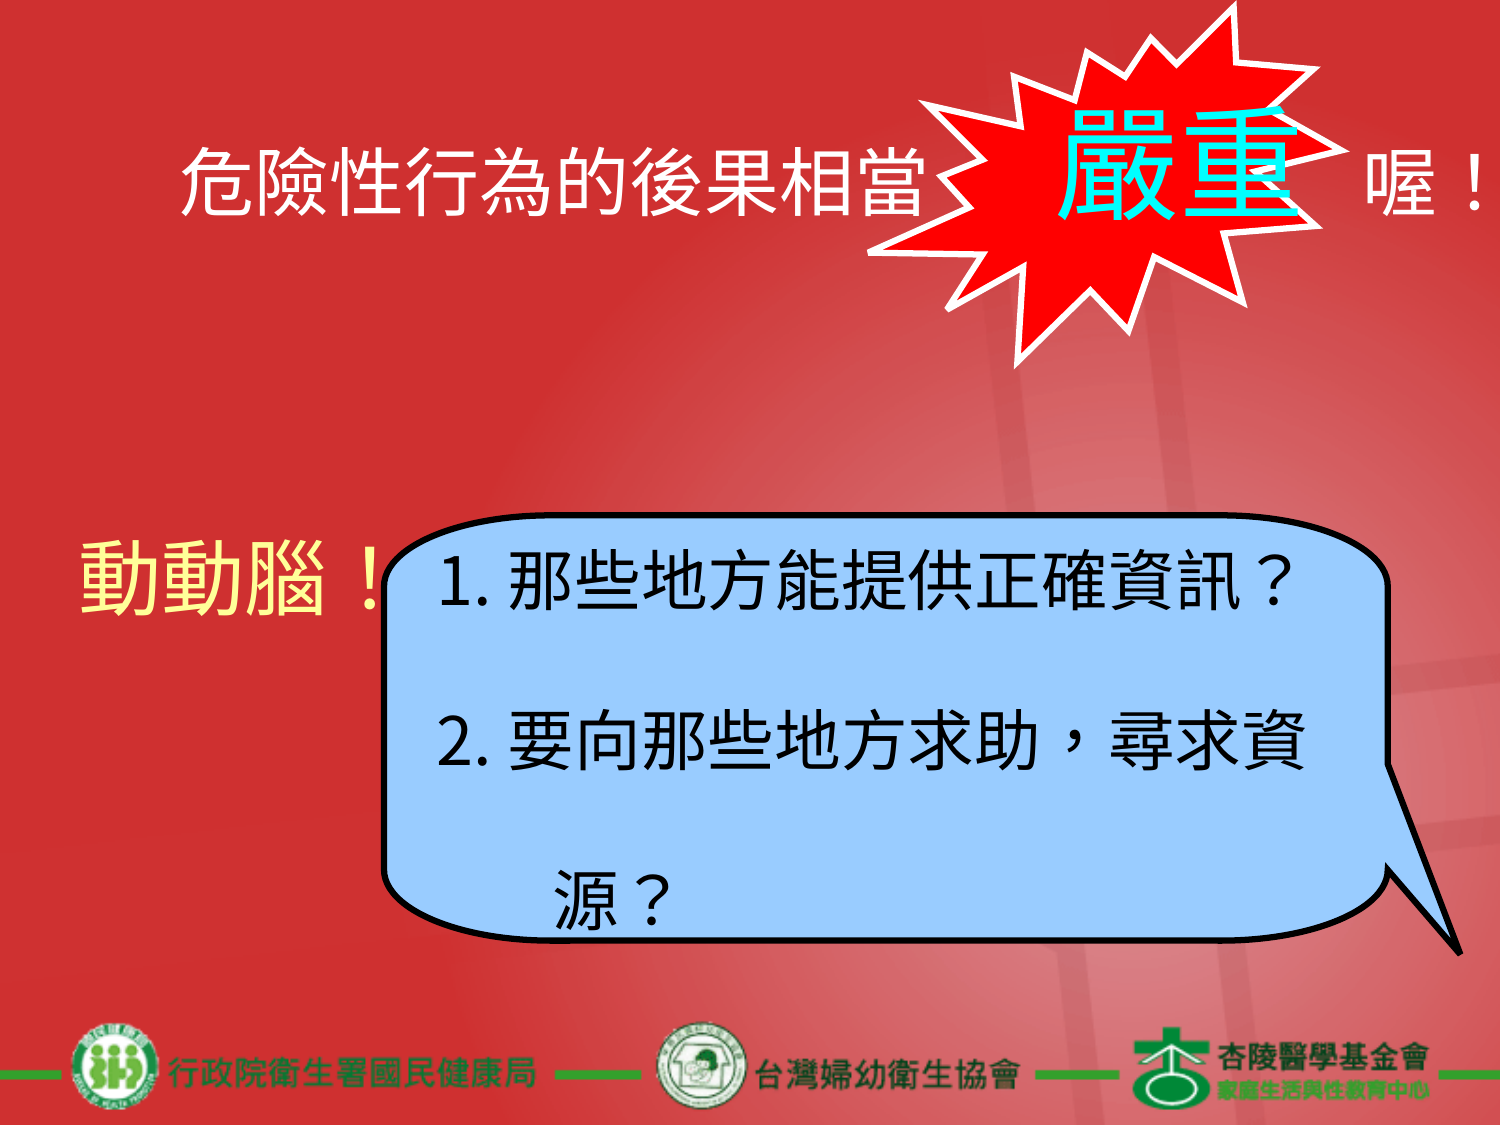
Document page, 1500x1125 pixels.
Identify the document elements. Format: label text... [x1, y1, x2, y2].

picture [0, 0, 1500, 1125]
text_box 危險性行為的後果相當 嚴重 喔！ [118, 77, 1495, 244]
text_box 動動腦！ [63, 518, 1152, 634]
text_box [1080, 7, 1314, 77]
text_box 1.那些地方能提供正確資訊？ 2.要向那些地方求助，尋求資 源？ [384, 515, 1461, 955]
text_box [868, 244, 1243, 362]
